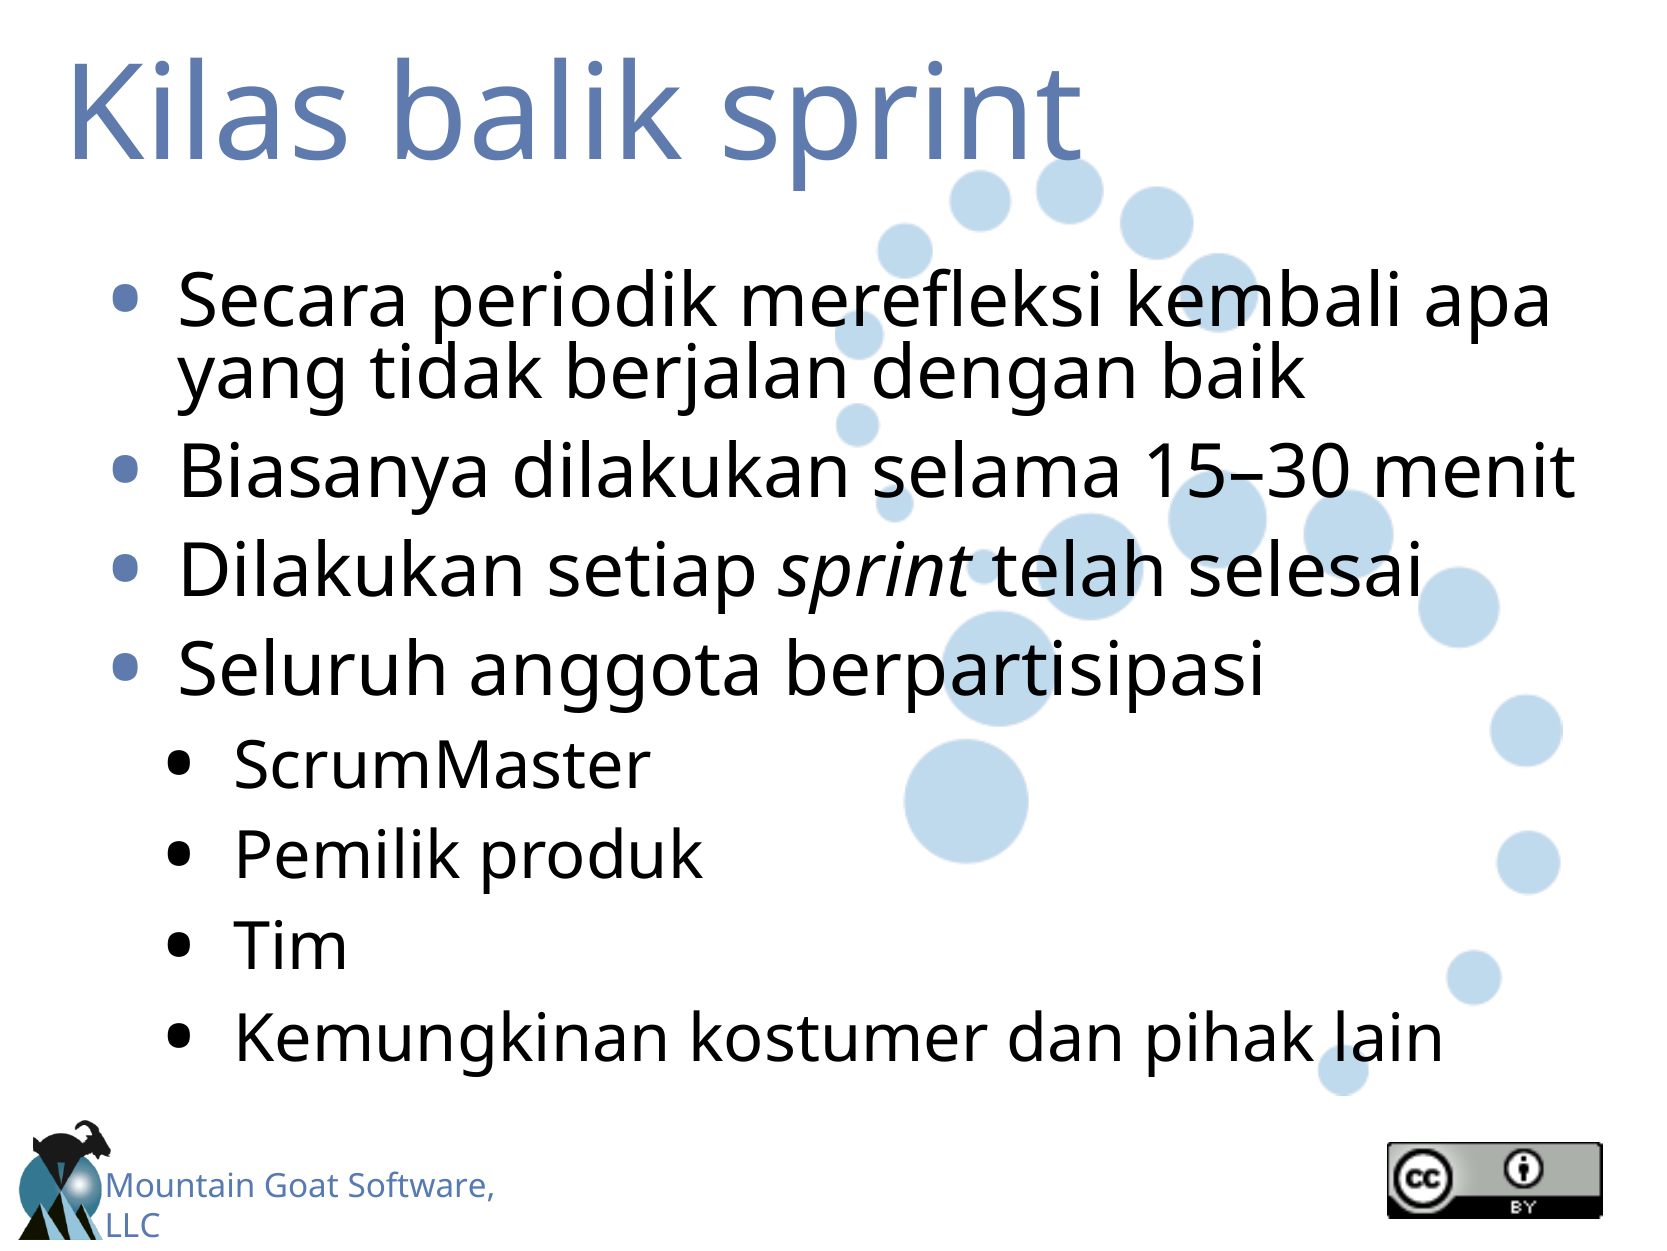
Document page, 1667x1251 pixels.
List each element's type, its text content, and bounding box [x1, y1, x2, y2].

list Secara periodik merefleksi kembali apa yang tidak berjalan dengan baik Biasanya dilakukan selama 15–30 menit Dilakukan setiap sprint telah selesai Seluruh anggota berpartisipasi ScrumMaster Pemilik produk Tim Kemungkinan kostumer dan pihak lain [56, 262, 1609, 1151]
picture [835, 194, 1563, 262]
title Kilas balik sprint [56, 18, 1609, 194]
picture [18, 1120, 111, 1240]
picture [1387, 1151, 1603, 1219]
